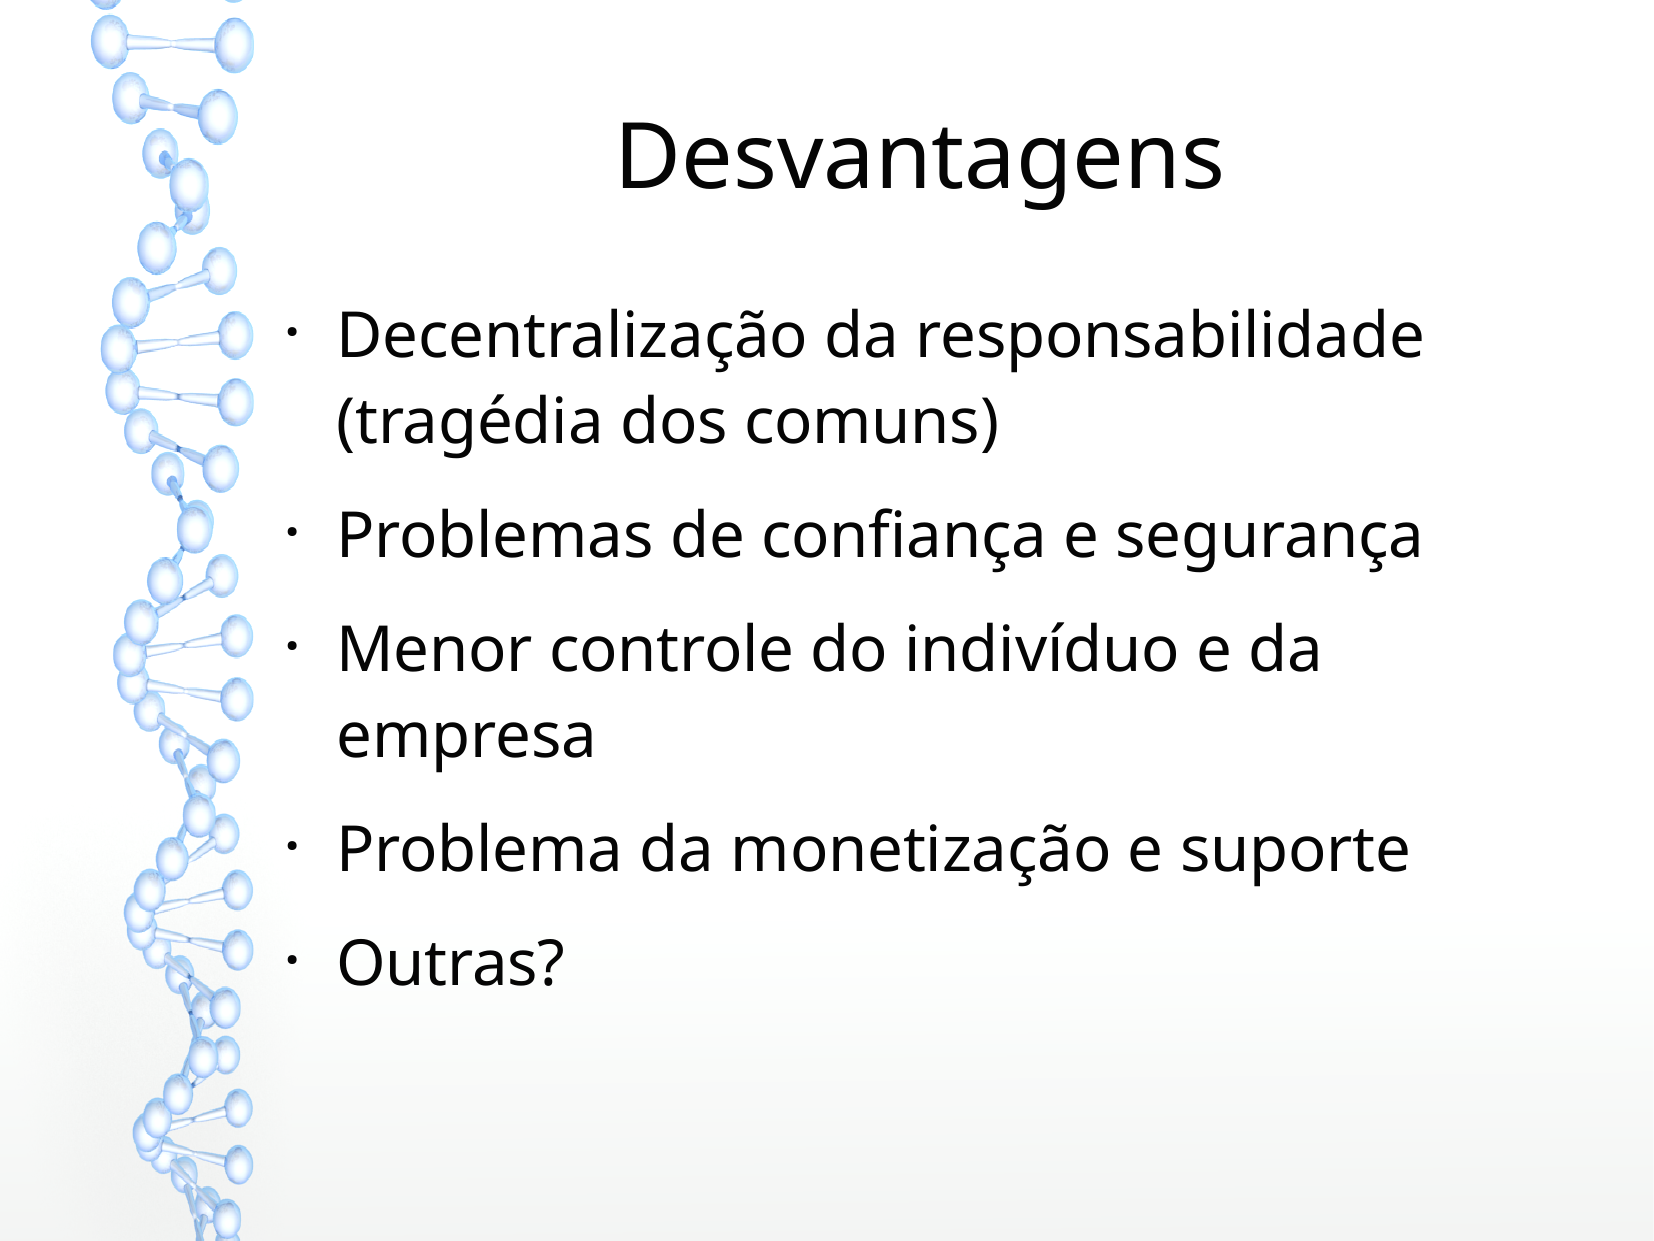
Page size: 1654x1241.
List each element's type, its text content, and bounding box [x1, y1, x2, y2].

picture [0, 0, 1654, 1241]
list Decentralização da responsabilidade (tragédia dos comuns) Problemas de confiança e segurança Menor controle do indivíduo e da empresa Problema da monetização e suporte Outras? [269, 290, 1538, 1010]
title Desvantagens [269, 49, 1571, 257]
